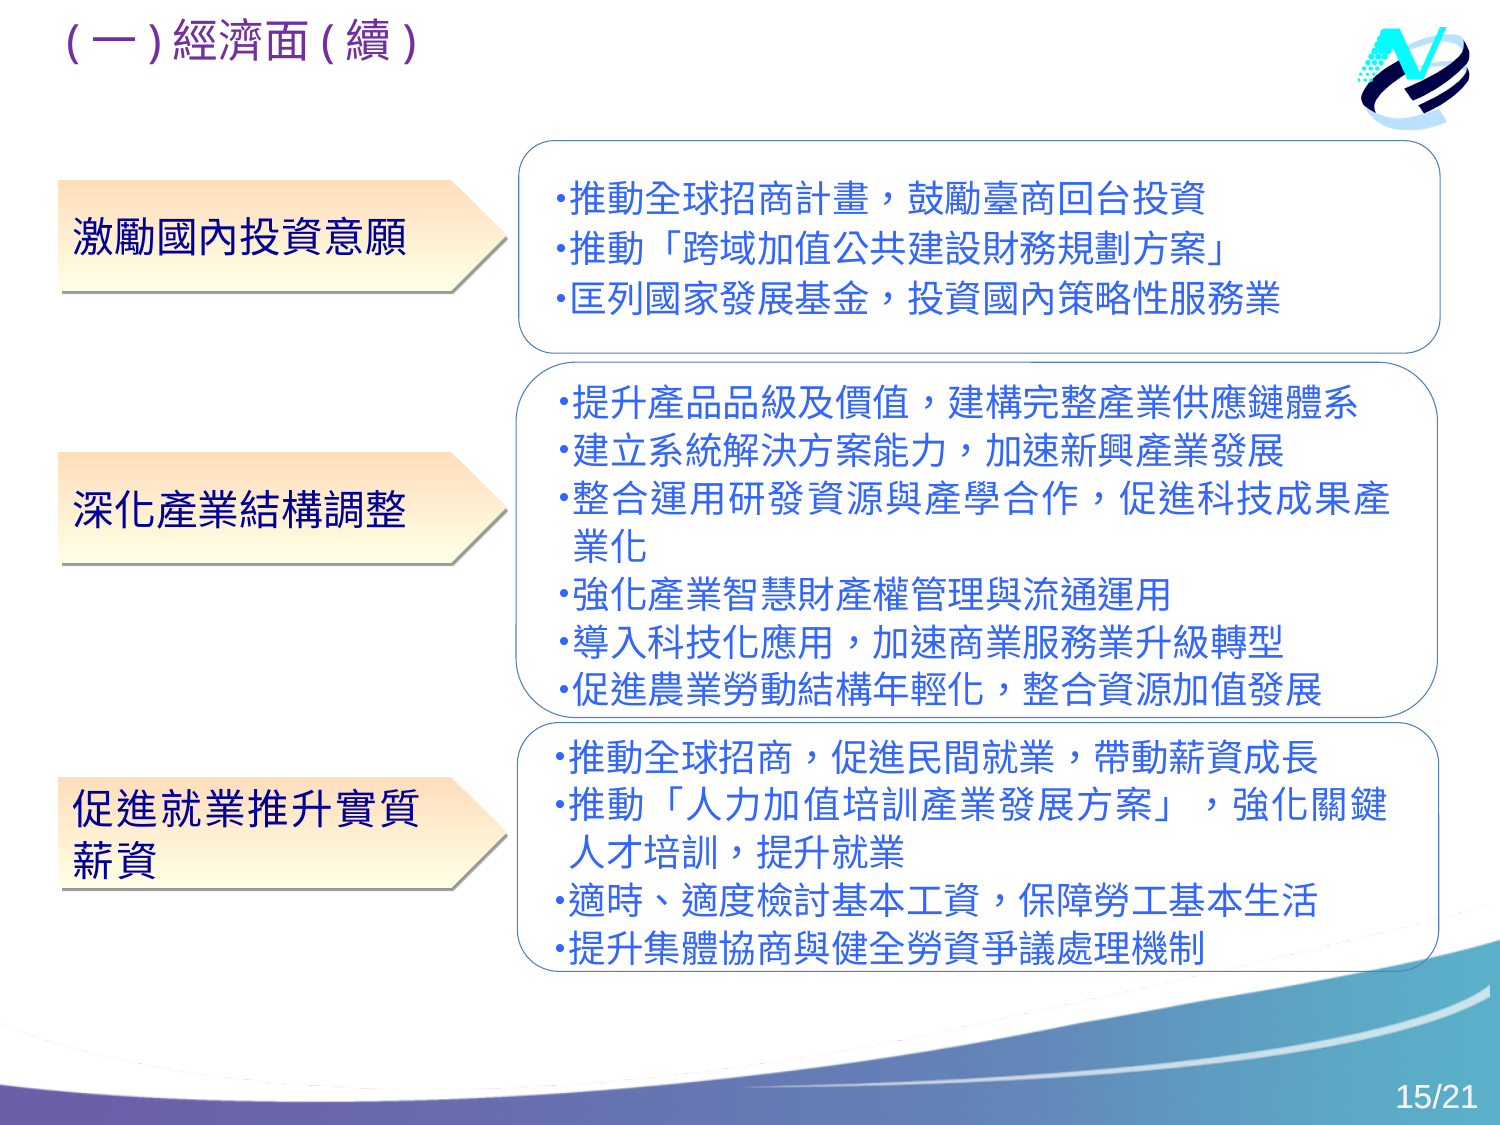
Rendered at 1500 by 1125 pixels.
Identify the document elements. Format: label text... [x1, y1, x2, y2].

picture [733, 906, 746, 911]
text_box 促進就業推升實質薪資 [57, 777, 507, 889]
picture [1357, 75, 1470, 131]
text_box 推動全球招商，促進民間就業，帶動薪資成長 推動「人力加值培訓產業發展方案」，強化關鍵人才培訓，提升就業 適時、適度檢討基本工資，保障勞工基本生活 提升集體協商與健全勞資爭議處理機制 [540, 724, 1403, 893]
text_box 深化產業結構調整 [57, 451, 507, 563]
picture [1298, 905, 1312, 913]
picture [0, 904, 1500, 1125]
text_box (一)經濟面(續) [0, 10, 1495, 75]
text_box 激勵國內投資意願 [57, 179, 507, 291]
text_box 推動全球招商計畫，鼓勵臺商回台投資 推動「跨域加值公共建設財務規劃方案」 匡列國家發展基金，投資國內策略性服務業 [541, 162, 1418, 340]
picture [518, 904, 1438, 970]
text_box 提升產品品級及價值，建構完整產業供應鏈體系 建立系統解決方案能力，加速新興產業發展 整合運用研發資源與產學合作，促進科技成果產業化 強化產業智慧財產權管理與流通運用 導入科技化應用，加速商業服務業升級轉型 促進農業勞動結構年輕化，整合資源加值發展 [543, 368, 1407, 623]
